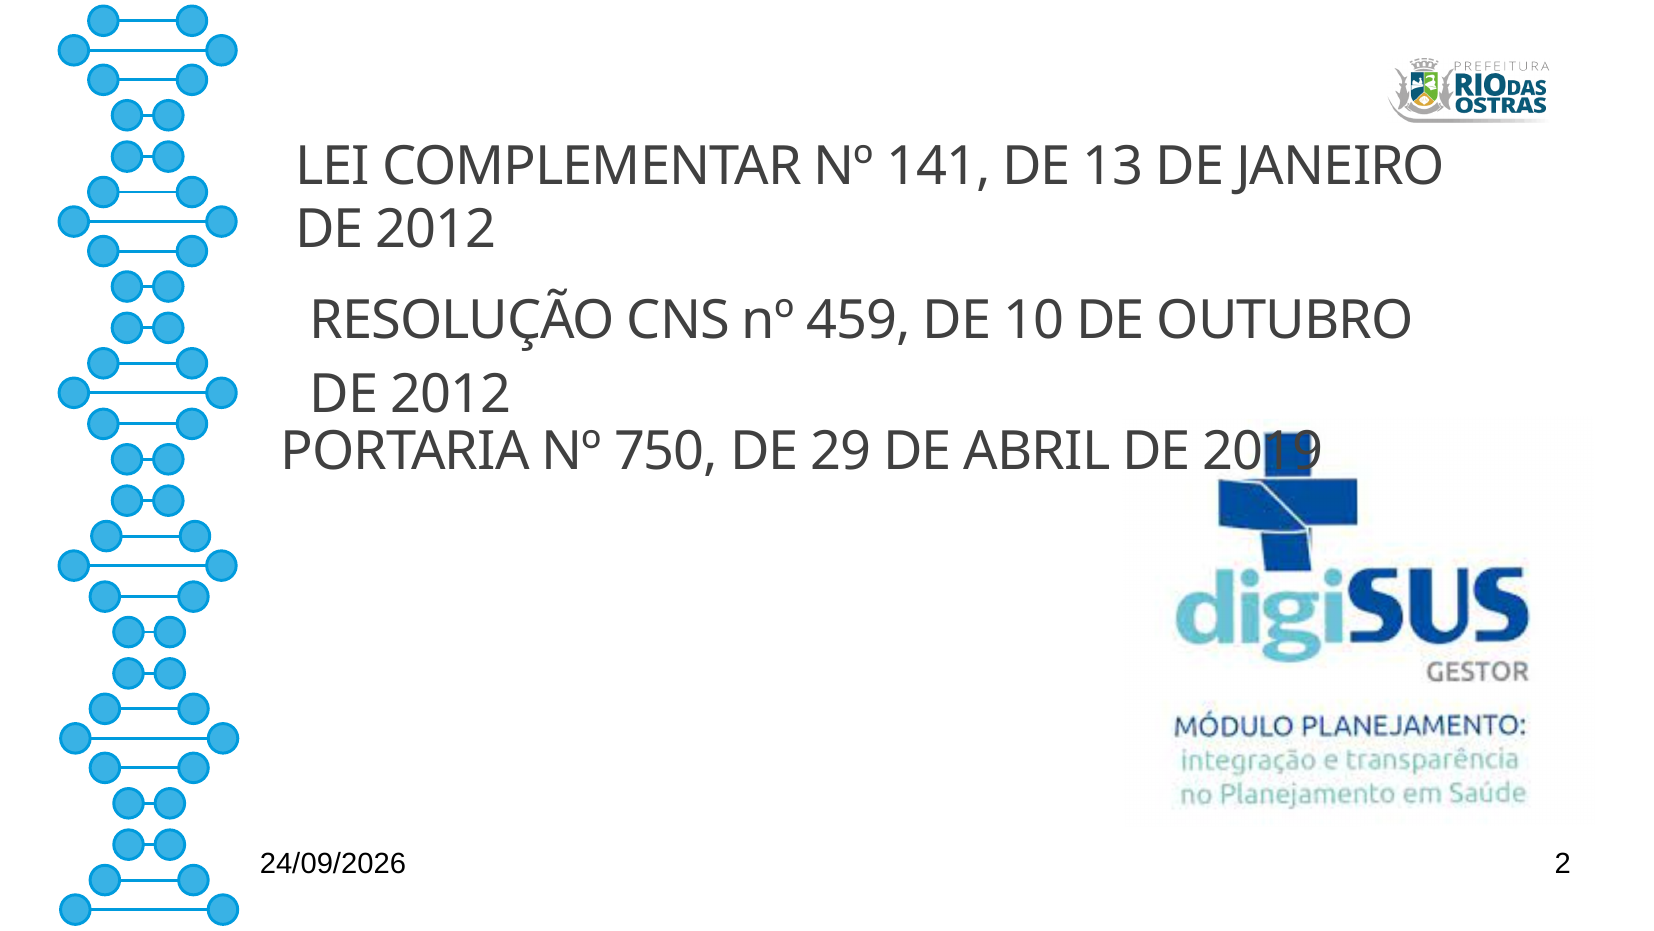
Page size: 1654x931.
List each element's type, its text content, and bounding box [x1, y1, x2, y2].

picture [1122, 502, 1595, 827]
text_box RESOLUÇÃO CNS nº 459, DE 10 DE OUTUBRO DE 2012 [295, 272, 1460, 355]
title LEI COMPLEMENTAR Nº 141, DE 13 DE JANEIRO DE 2012 [295, 157, 1506, 237]
picture [1387, 58, 1550, 123]
text_box PORTARIA Nº 750, DE 29 DE ABRIL DE 2019 [265, 403, 1654, 502]
